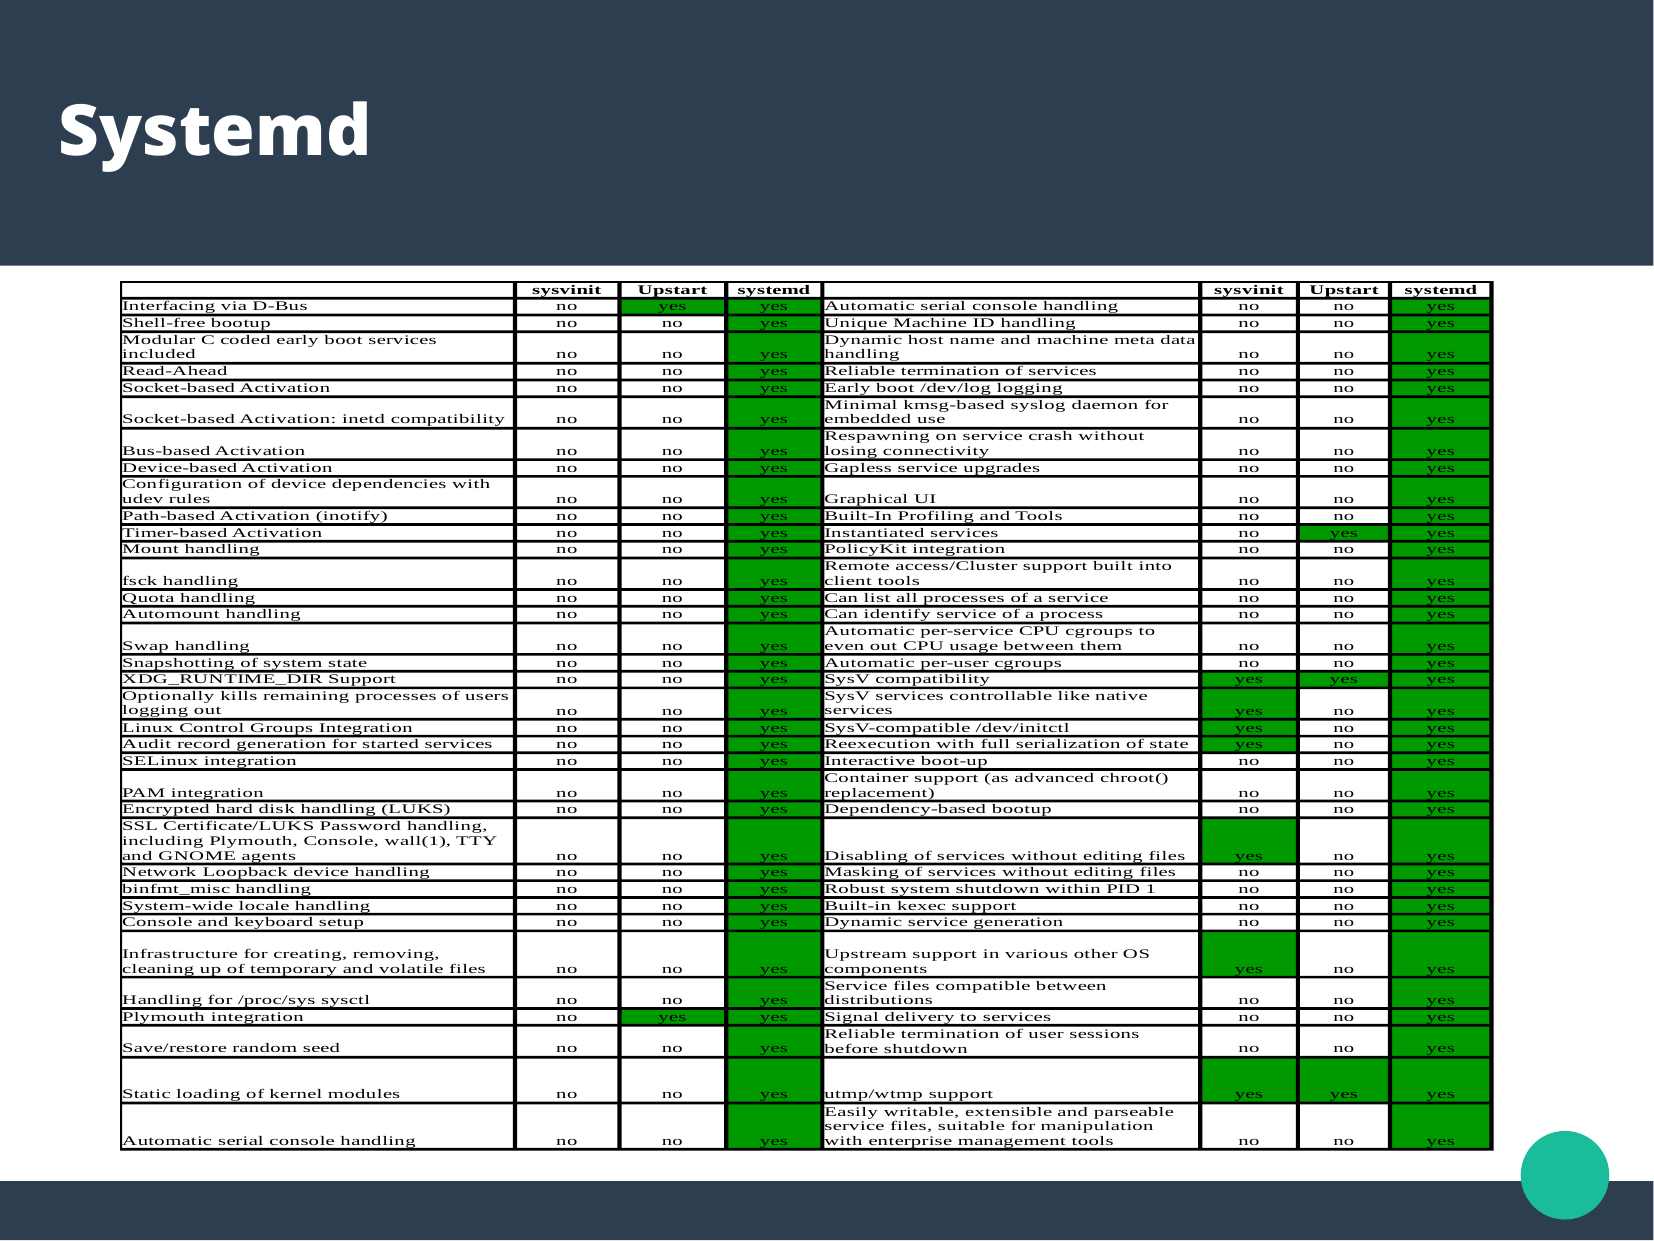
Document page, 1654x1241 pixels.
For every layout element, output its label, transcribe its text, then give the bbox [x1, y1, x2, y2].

title Systemd [59, 49, 1595, 207]
chart [120, 281, 1494, 1152]
